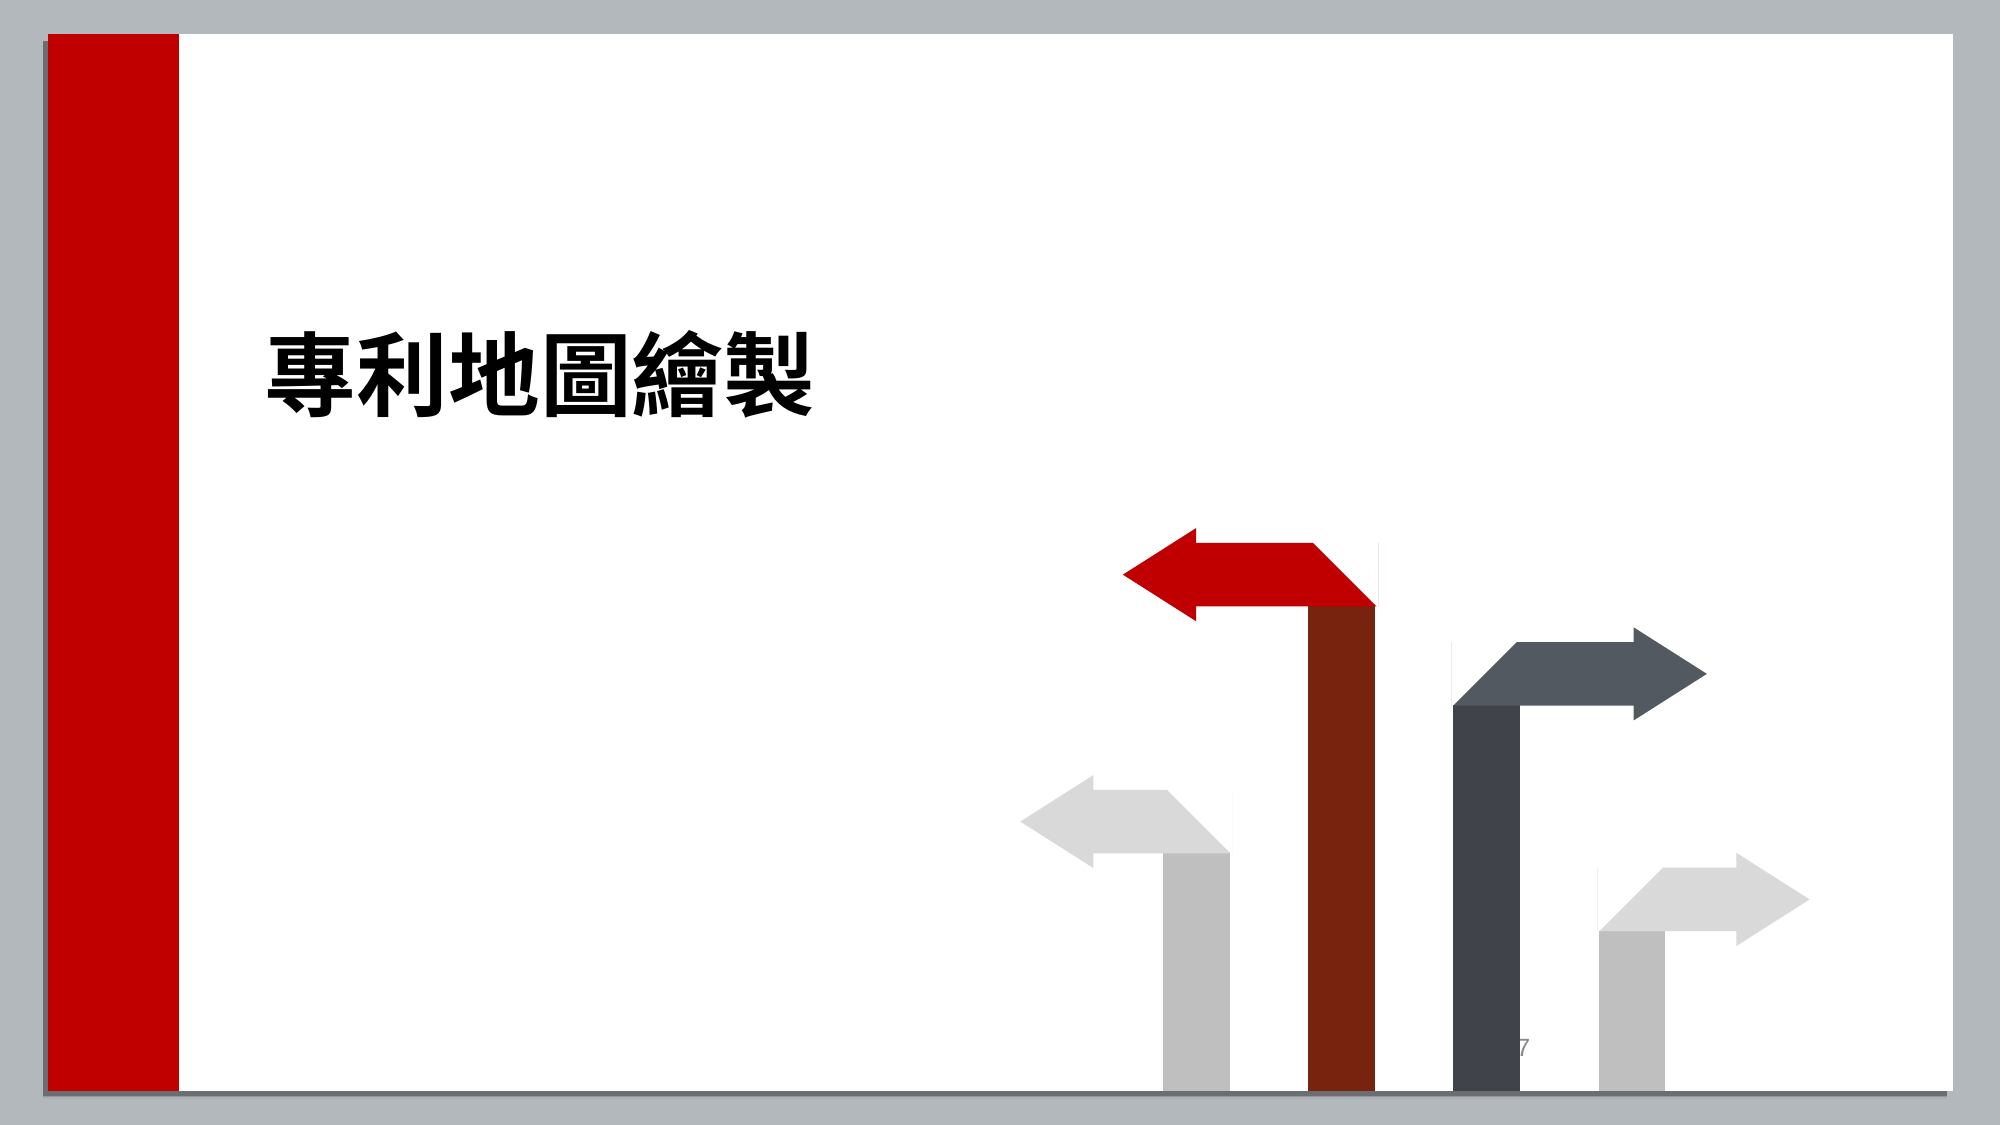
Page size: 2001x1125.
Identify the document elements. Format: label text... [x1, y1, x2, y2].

text_box [1122, 528, 1377, 1091]
text_box [1599, 852, 1810, 1091]
title 專利地圖繪製 [249, 184, 1750, 576]
text_box [1020, 775, 1231, 1091]
text_box [1453, 627, 1707, 1091]
